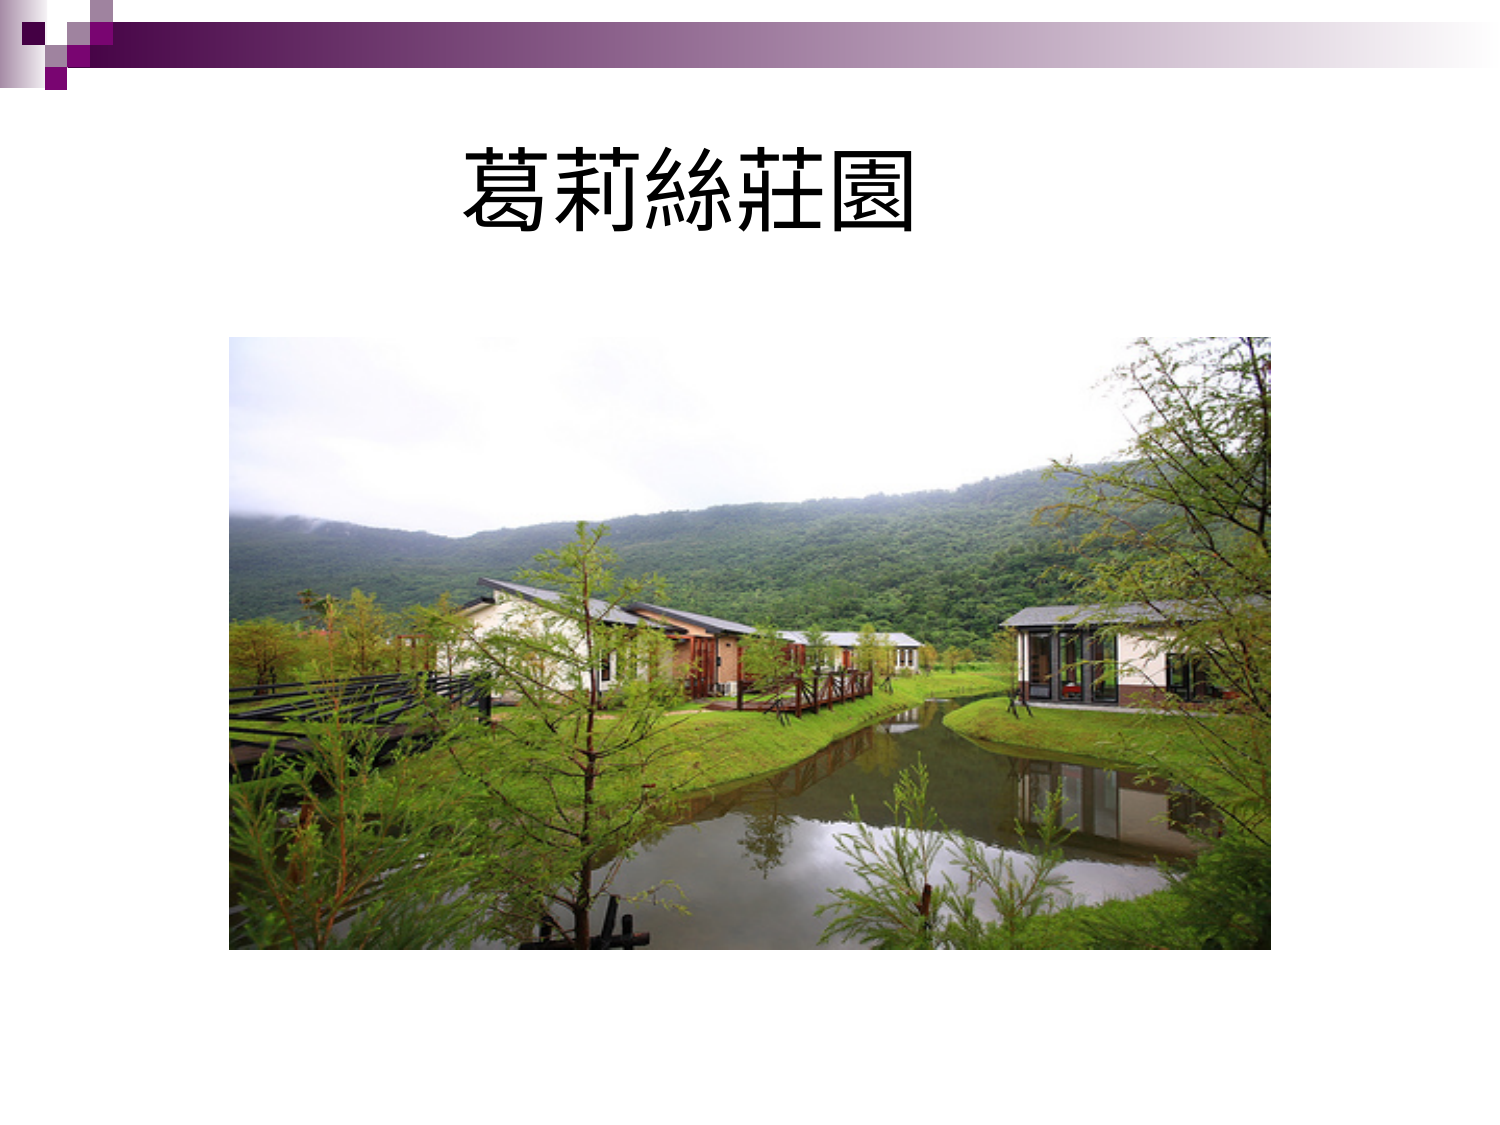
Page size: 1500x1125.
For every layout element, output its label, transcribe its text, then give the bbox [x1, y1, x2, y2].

title 葛莉絲莊園 [75, 75, 1426, 300]
picture [229, 337, 1271, 950]
